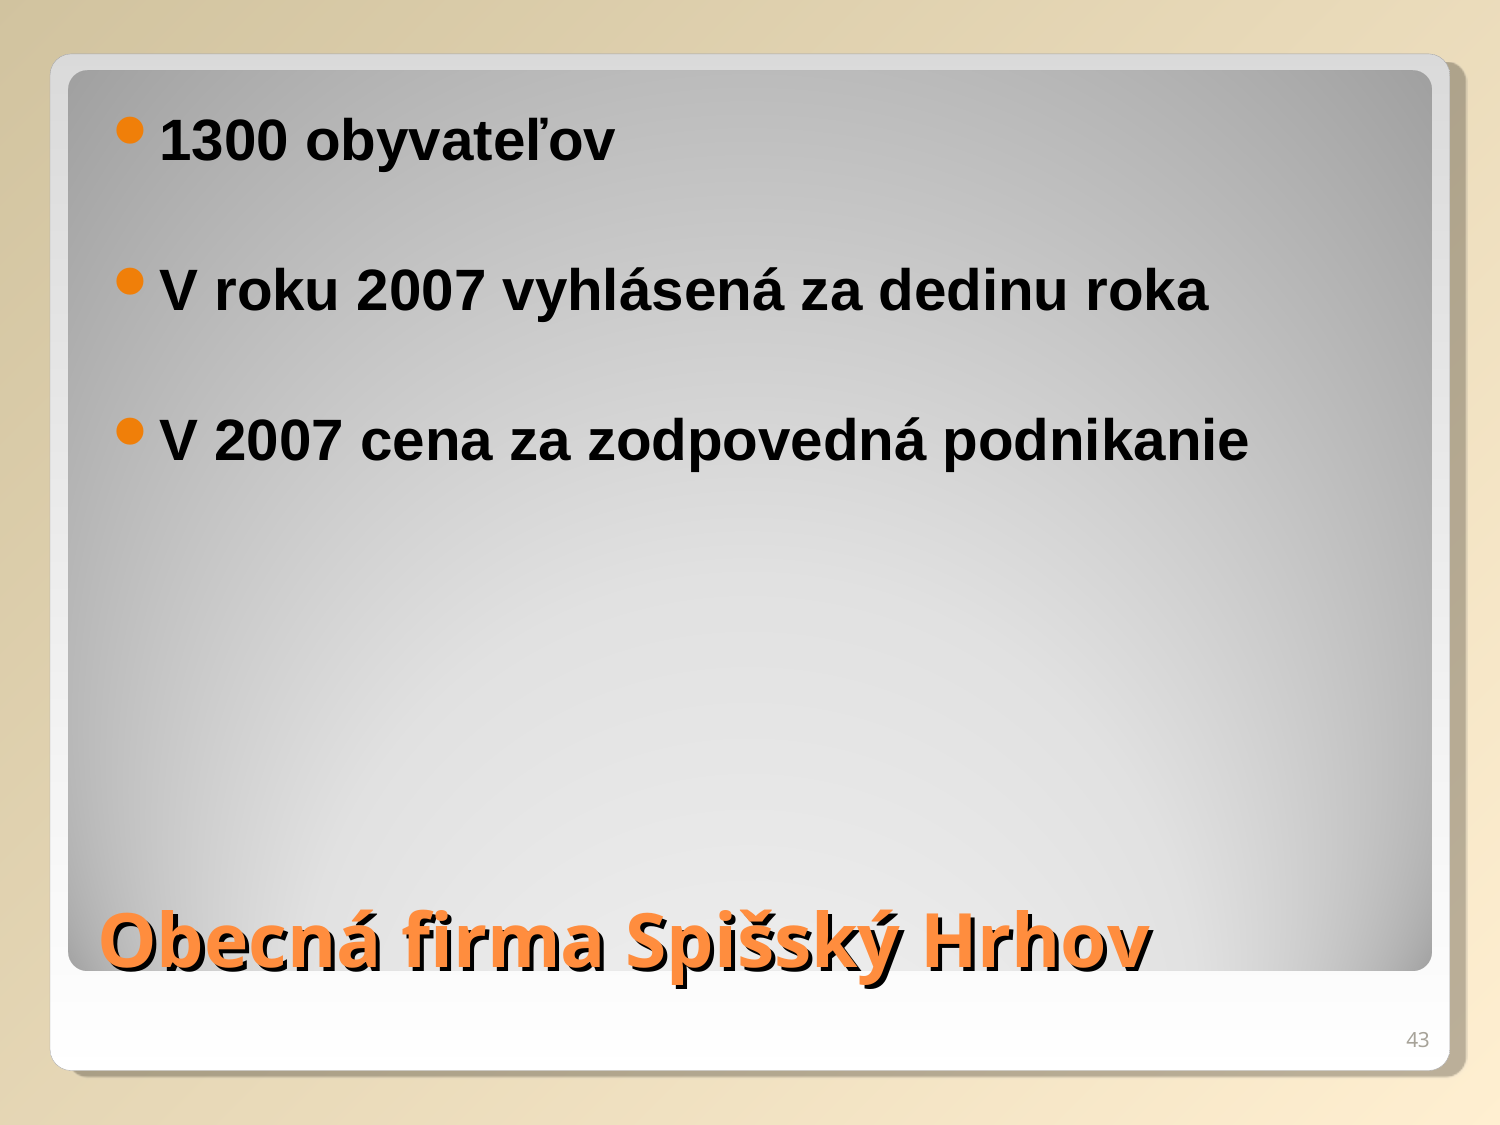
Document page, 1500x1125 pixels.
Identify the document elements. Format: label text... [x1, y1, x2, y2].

text_box <number> [1369, 1002, 1445, 1063]
picture [67, 69, 1433, 972]
list 1300 obyvateľov V roku 2007 vyhlásená za dedinu roka V 2007 cena za zodpovedná podnikanie [82, 86, 1426, 774]
title Obecná firma Spišský Hrhov [82, 817, 1426, 991]
